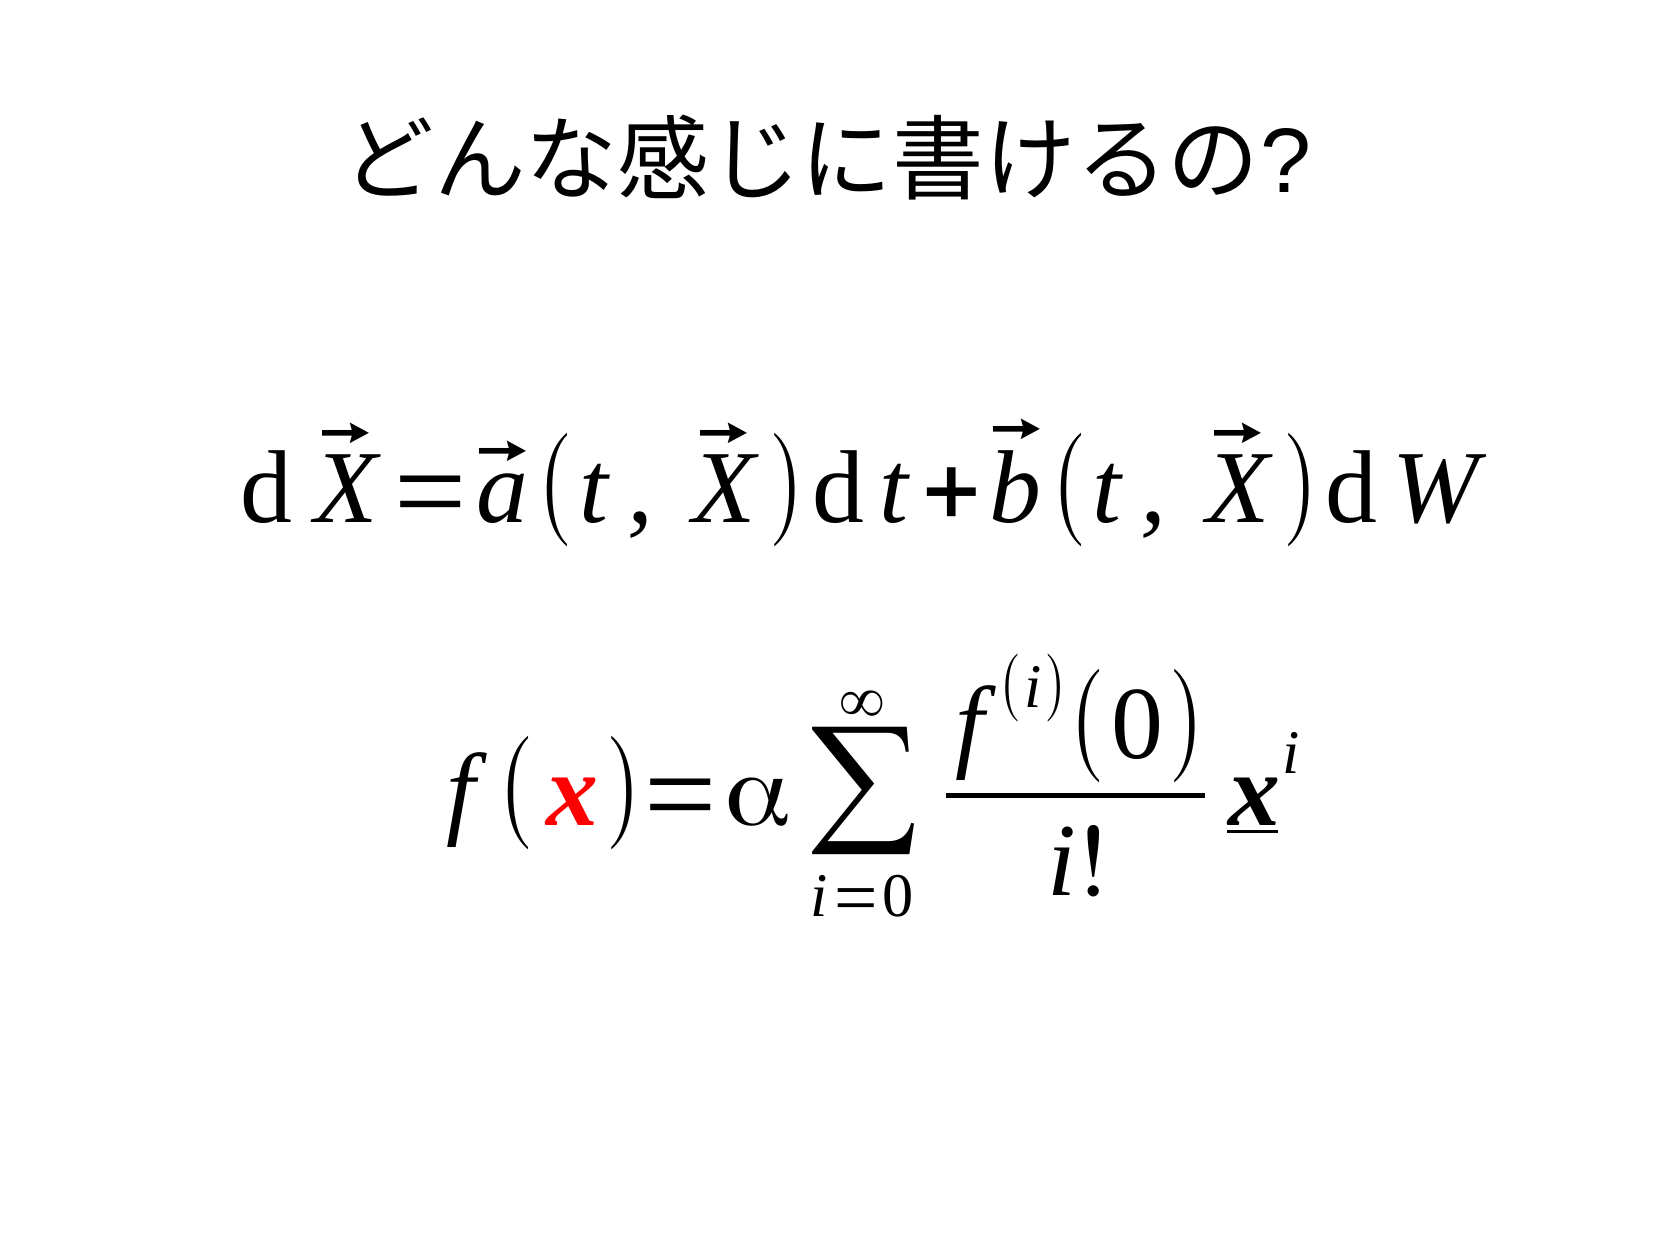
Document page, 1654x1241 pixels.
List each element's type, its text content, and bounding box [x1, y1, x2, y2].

chart [232, 413, 1499, 552]
chart [437, 649, 1308, 931]
title どんな感じに書けるの? [82, 49, 1571, 257]
